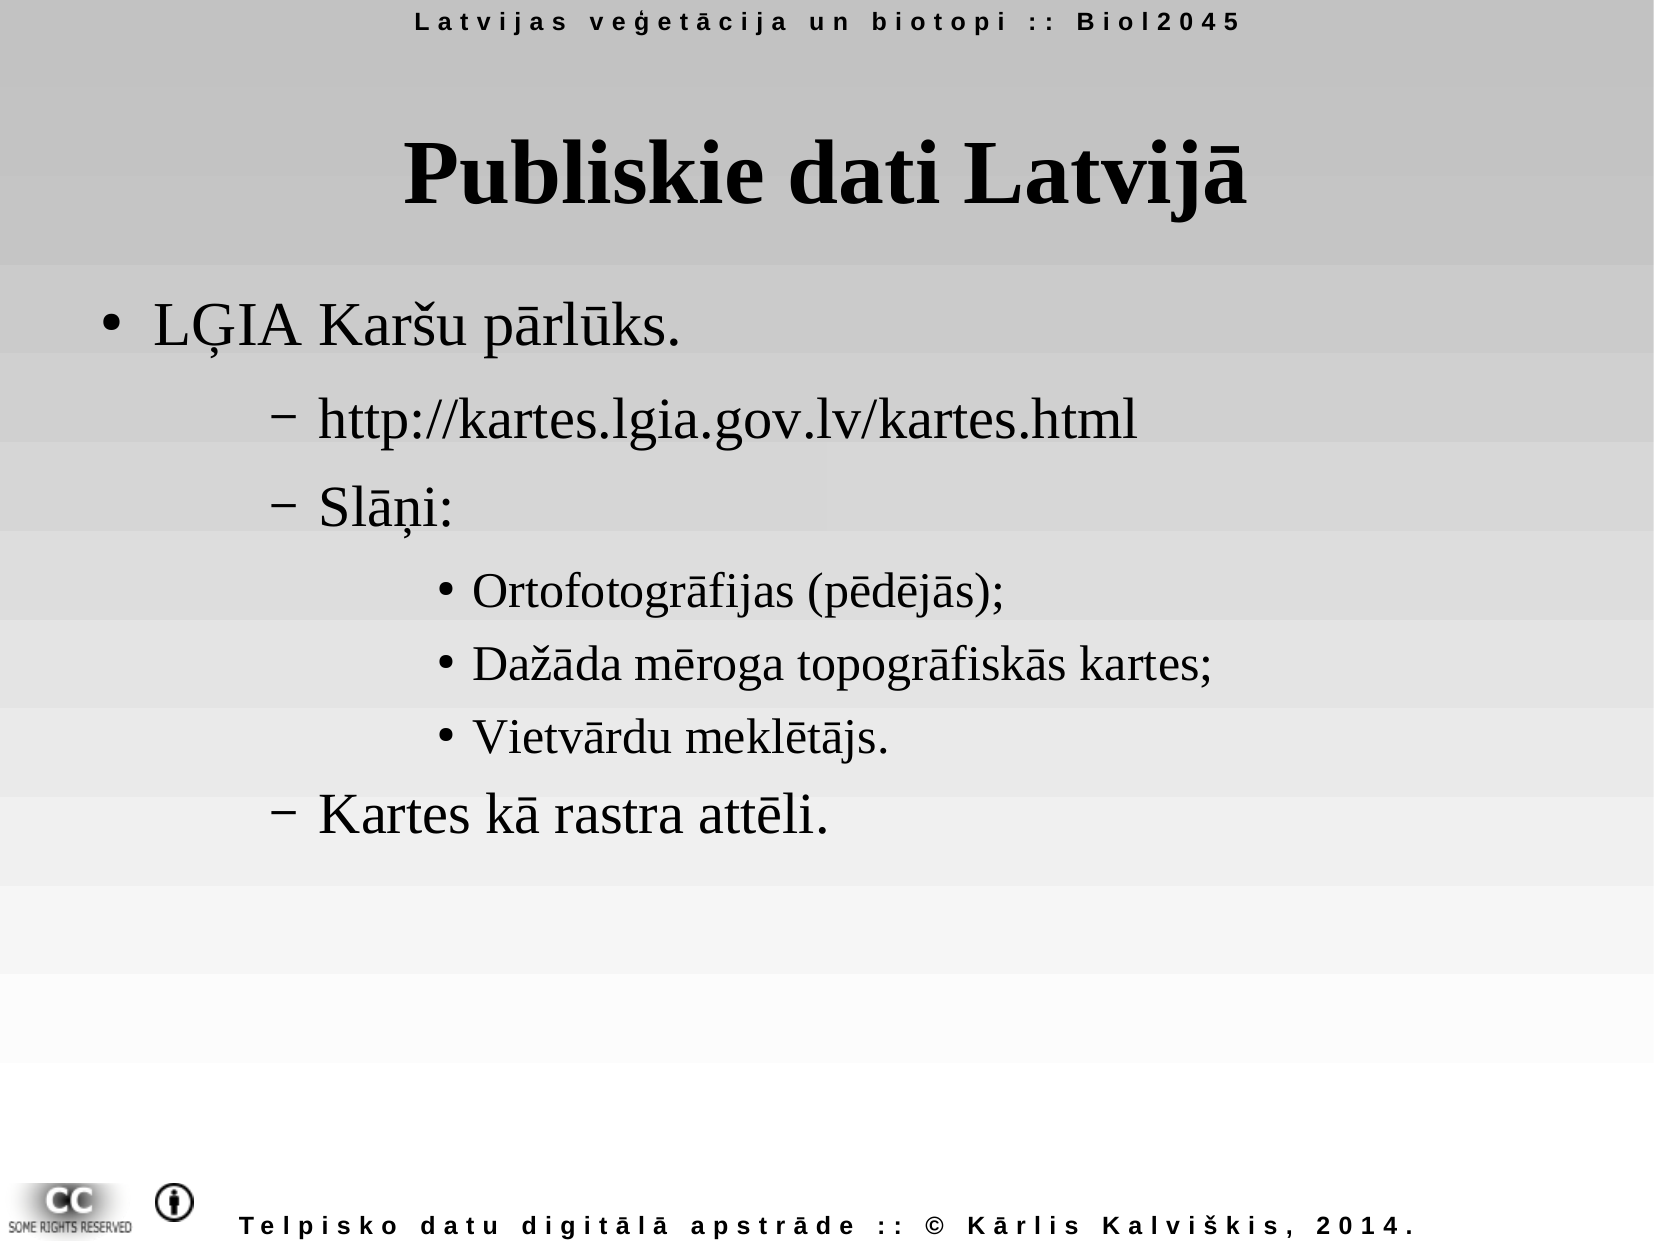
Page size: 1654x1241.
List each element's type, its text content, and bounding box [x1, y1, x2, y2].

picture [0, 0, 1654, 1241]
list LĢIA Karšu pārlūks. http://kartes.lgia.gov.lv/kartes.html Slāņi: Ortofotogrāfijas (pēdējās); Dažāda mēroga topogrāfiskās kartes; Vietvārdu meklētājs. Kartes kā rastra attēli. [82, 289, 1571, 1098]
title Publiskie dati Latvijā [29, 56, 1625, 289]
